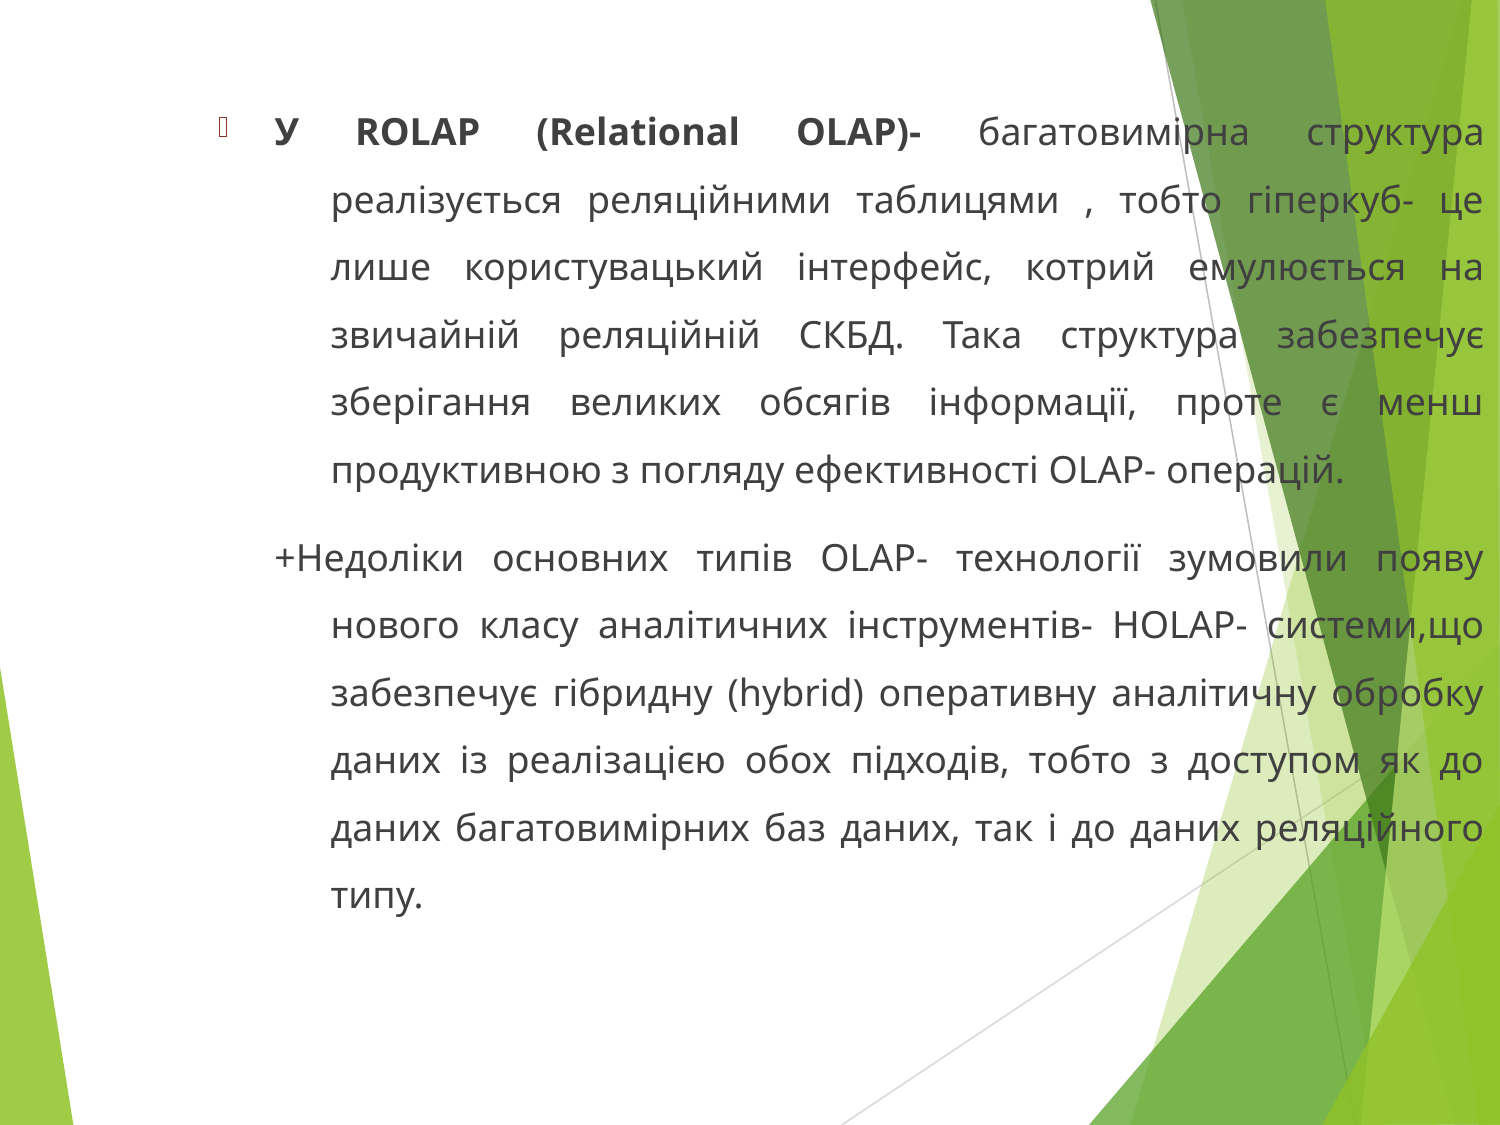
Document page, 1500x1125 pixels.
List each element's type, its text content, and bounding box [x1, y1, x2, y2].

list У ROLAP (Relational OLAP)- багатовимірна структура реалізується реляційними таблицями , тобто гіперкуб- це лише користувацький інтерфейс, котрий емулюється на звичайній реляційній СКБД. Така структура забезпечує зберігання великих обсягів інформації, проте є менш продуктивною з погляду ефективності OLAP- операцій. +Недоліки основних типів OLAP- технології зумовили появу нового класу аналітичних інструментів- НOLAP- системи,що забезпечує гібридну (hybrid) оперативну аналітичну обробку даних із реалізацією обох підходів, тобто з доступом як до даних багатовимірних баз даних, так і до даних реляційного типу. [203, 78, 1500, 1059]
